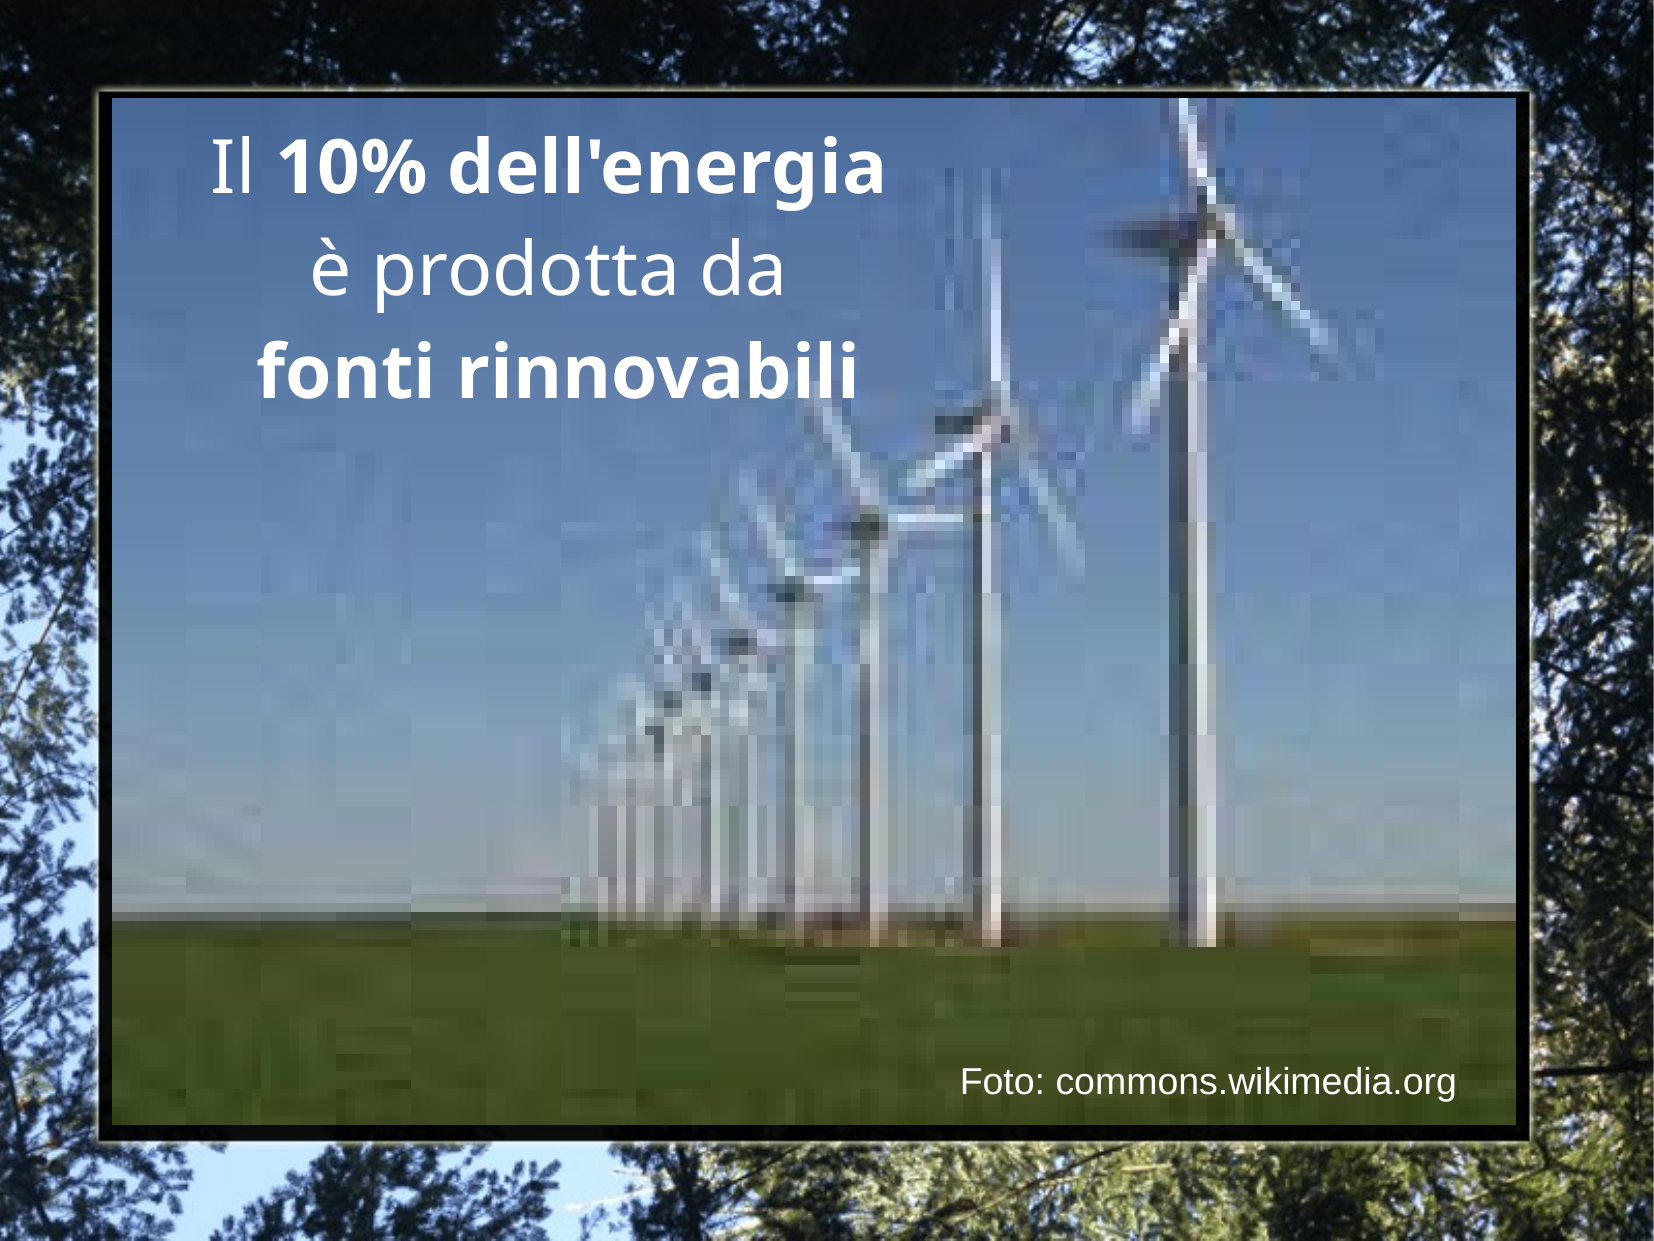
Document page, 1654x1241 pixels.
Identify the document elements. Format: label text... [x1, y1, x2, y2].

picture [0, 0, 1654, 1241]
title Il 10% dell'energia è prodotta da fonti rinnovabili [98, 83, 1021, 451]
text_box Foto: commons.wikimedia.org [945, 1053, 1654, 1111]
